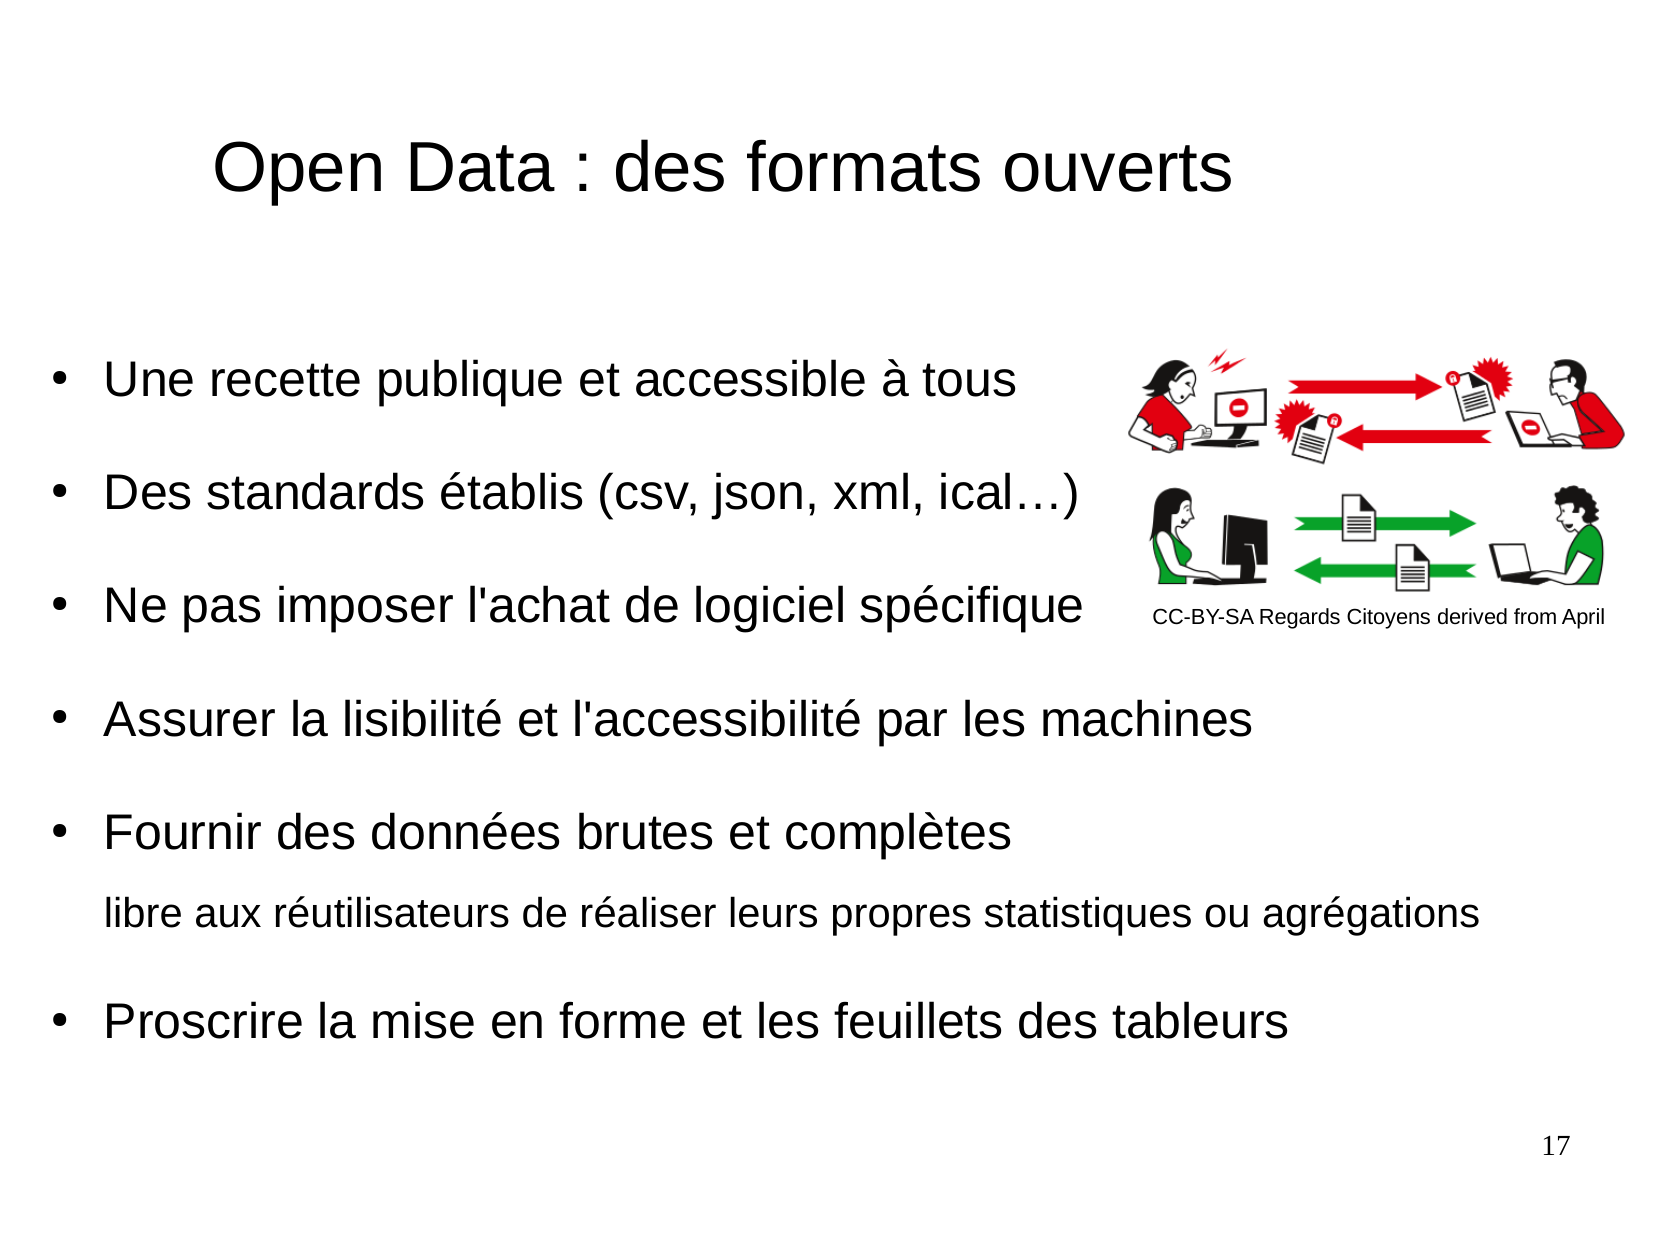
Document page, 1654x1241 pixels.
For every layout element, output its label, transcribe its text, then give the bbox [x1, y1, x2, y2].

list Une recette publique et accessible à tous Des standards établis (csv, json, xml, ical…) Ne pas imposer l'achat de logiciel spécifique Assurer la lisibilité et l'accessibilité par les machines Fournir des données brutes et complètes libre aux réutilisateurs de réaliser leurs propres statistiques ou agrégations Proscrire la mise en forme et les feuillets des tableurs [33, 351, 1625, 1170]
title Open Data : des formats ouverts [213, 70, 1648, 264]
picture [1123, 343, 1630, 597]
